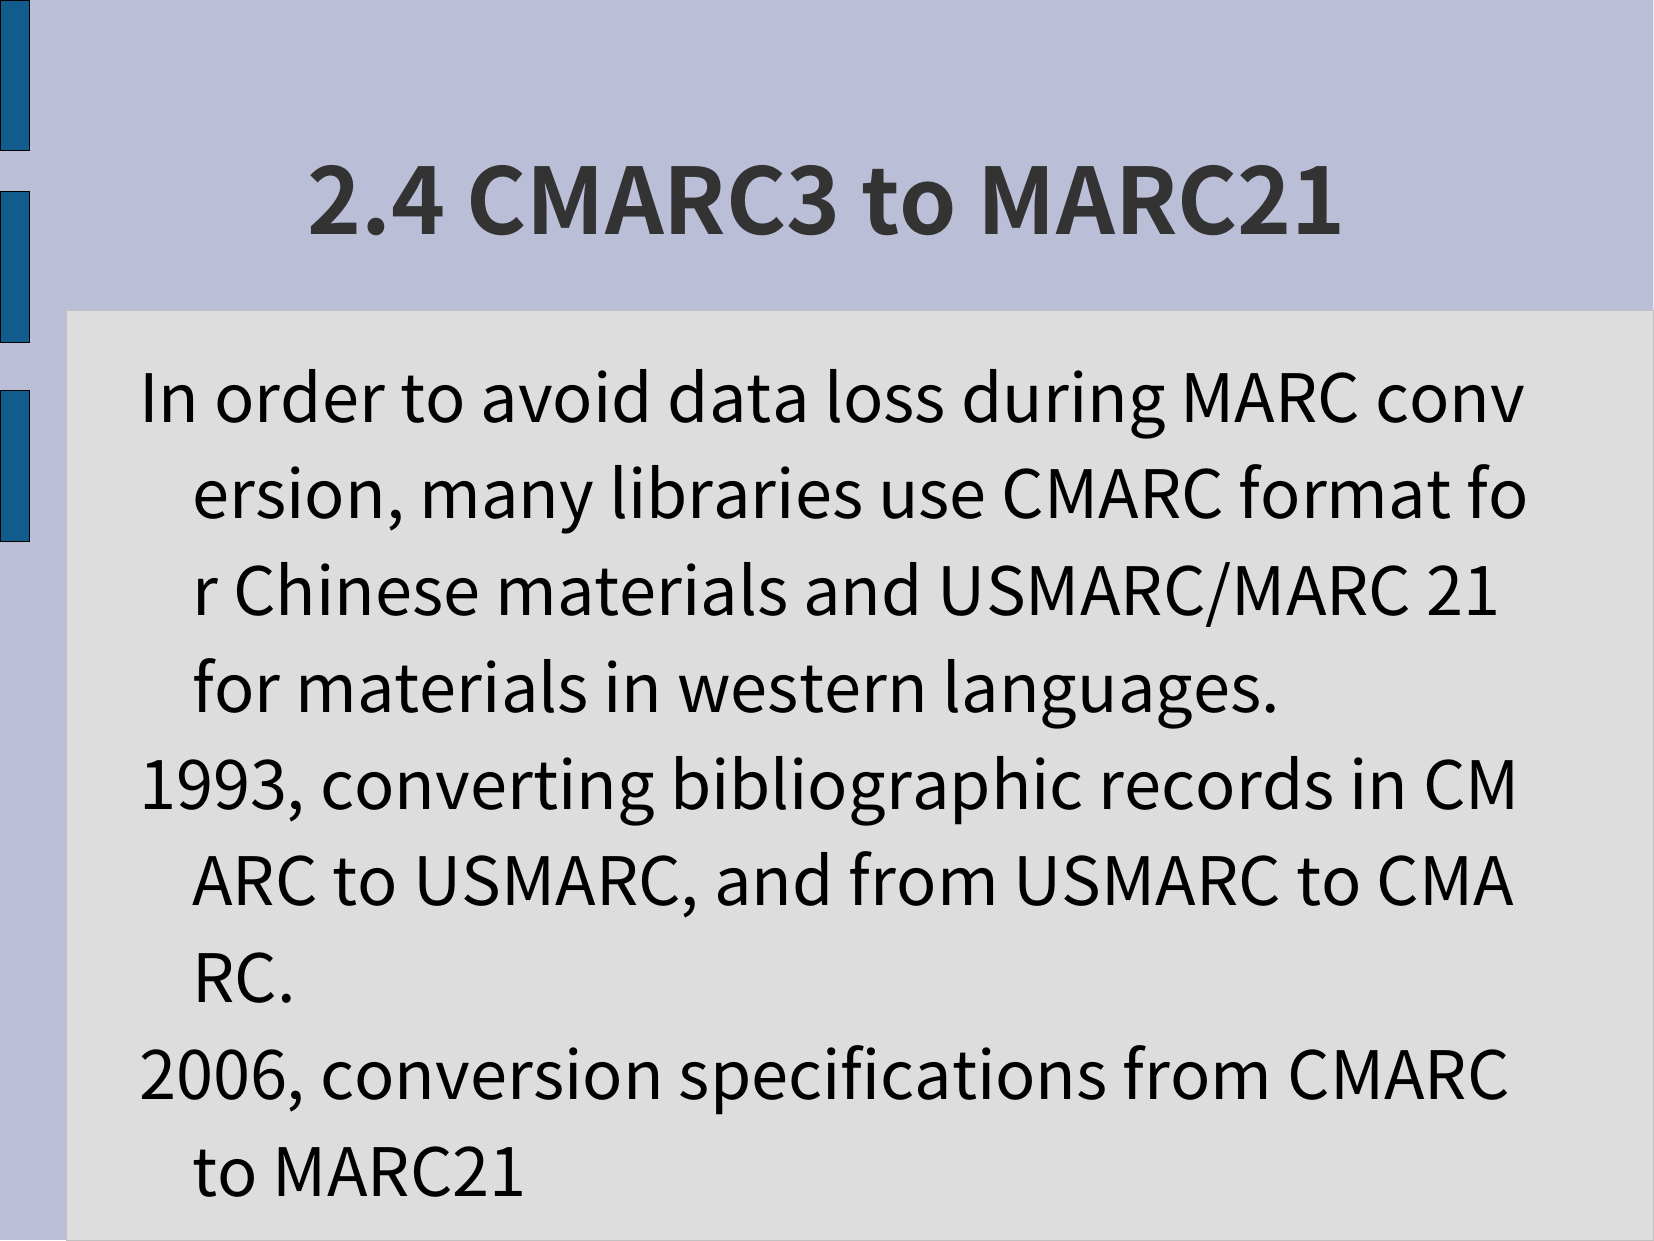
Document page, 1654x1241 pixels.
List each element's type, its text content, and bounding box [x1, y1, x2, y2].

title 2.4 CMARC3 to MARC21 [121, 91, 1534, 299]
list In order to avoid data loss during MARC conversion, many libraries use CMARC format for Chinese materials and USMARC/MARC 21 for materials in western languages. 1993, converting bibliographic records in CMARC to USMARC, and from USMARC to CMARC. 2006, conversion specifications from CMARC to MARC21 [121, 344, 1534, 1127]
